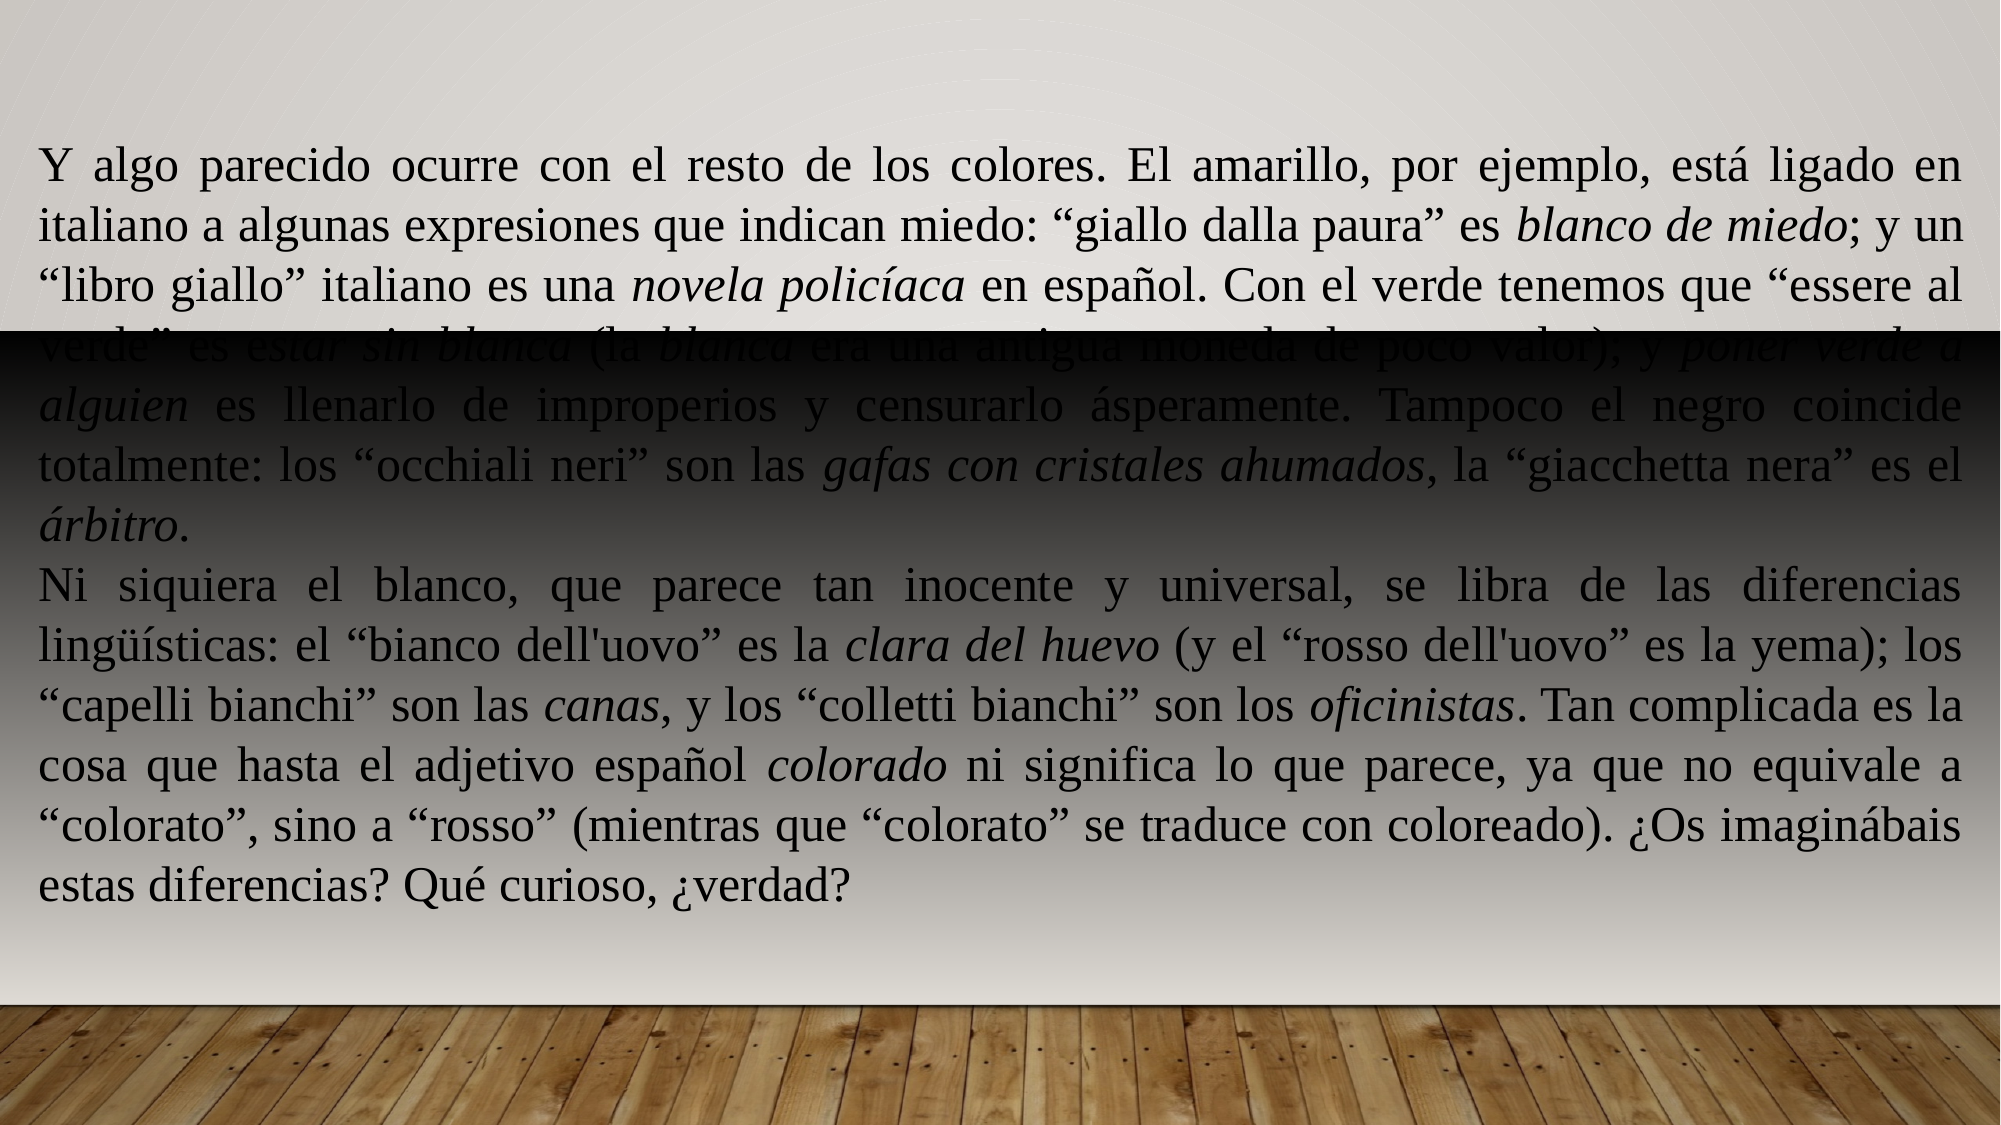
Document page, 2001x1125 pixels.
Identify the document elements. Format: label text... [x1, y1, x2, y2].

text_box Y algo parecido ocurre con el resto de los colores. El amarillo, por ejemplo, está ligado en italiano a algunas expresiones que indican miedo: “giallo dalla paura” es blanco de miedo; y un “libro giallo” italiano es una novela policíaca en español. Con el verde tenemos que “essere al verde” es estar sin blanca (la blanca era una antigua moneda de poco valor); y poner verde a alguien es llenarlo de improperios y censurarlo ásperamente. Tampoco el negro coincide totalmente: los “occhiali neri” son las gafas con cristales ahumados, la “giacchetta nera” es el árbitro. Ni siquiera el blanco, que parece tan inocente y universal, se libra de las diferencias lingüísticas: el “bianco dell'uovo” es la clara del huevo (y el “rosso dell'uovo” es la yema); los “capelli bianchi” son las canas, y los “colletti bianchi” son los oficinistas. Tan complicada es la cosa que hasta el adjetivo español colorado ni significa lo que parece, ya que no equivale a “colorato”, sino a “rosso” (mientras que “colorato” se traduce con coloreado). ¿Os imaginábais estas diferencias? Qué curioso, ¿verdad? [23, 123, 1985, 927]
